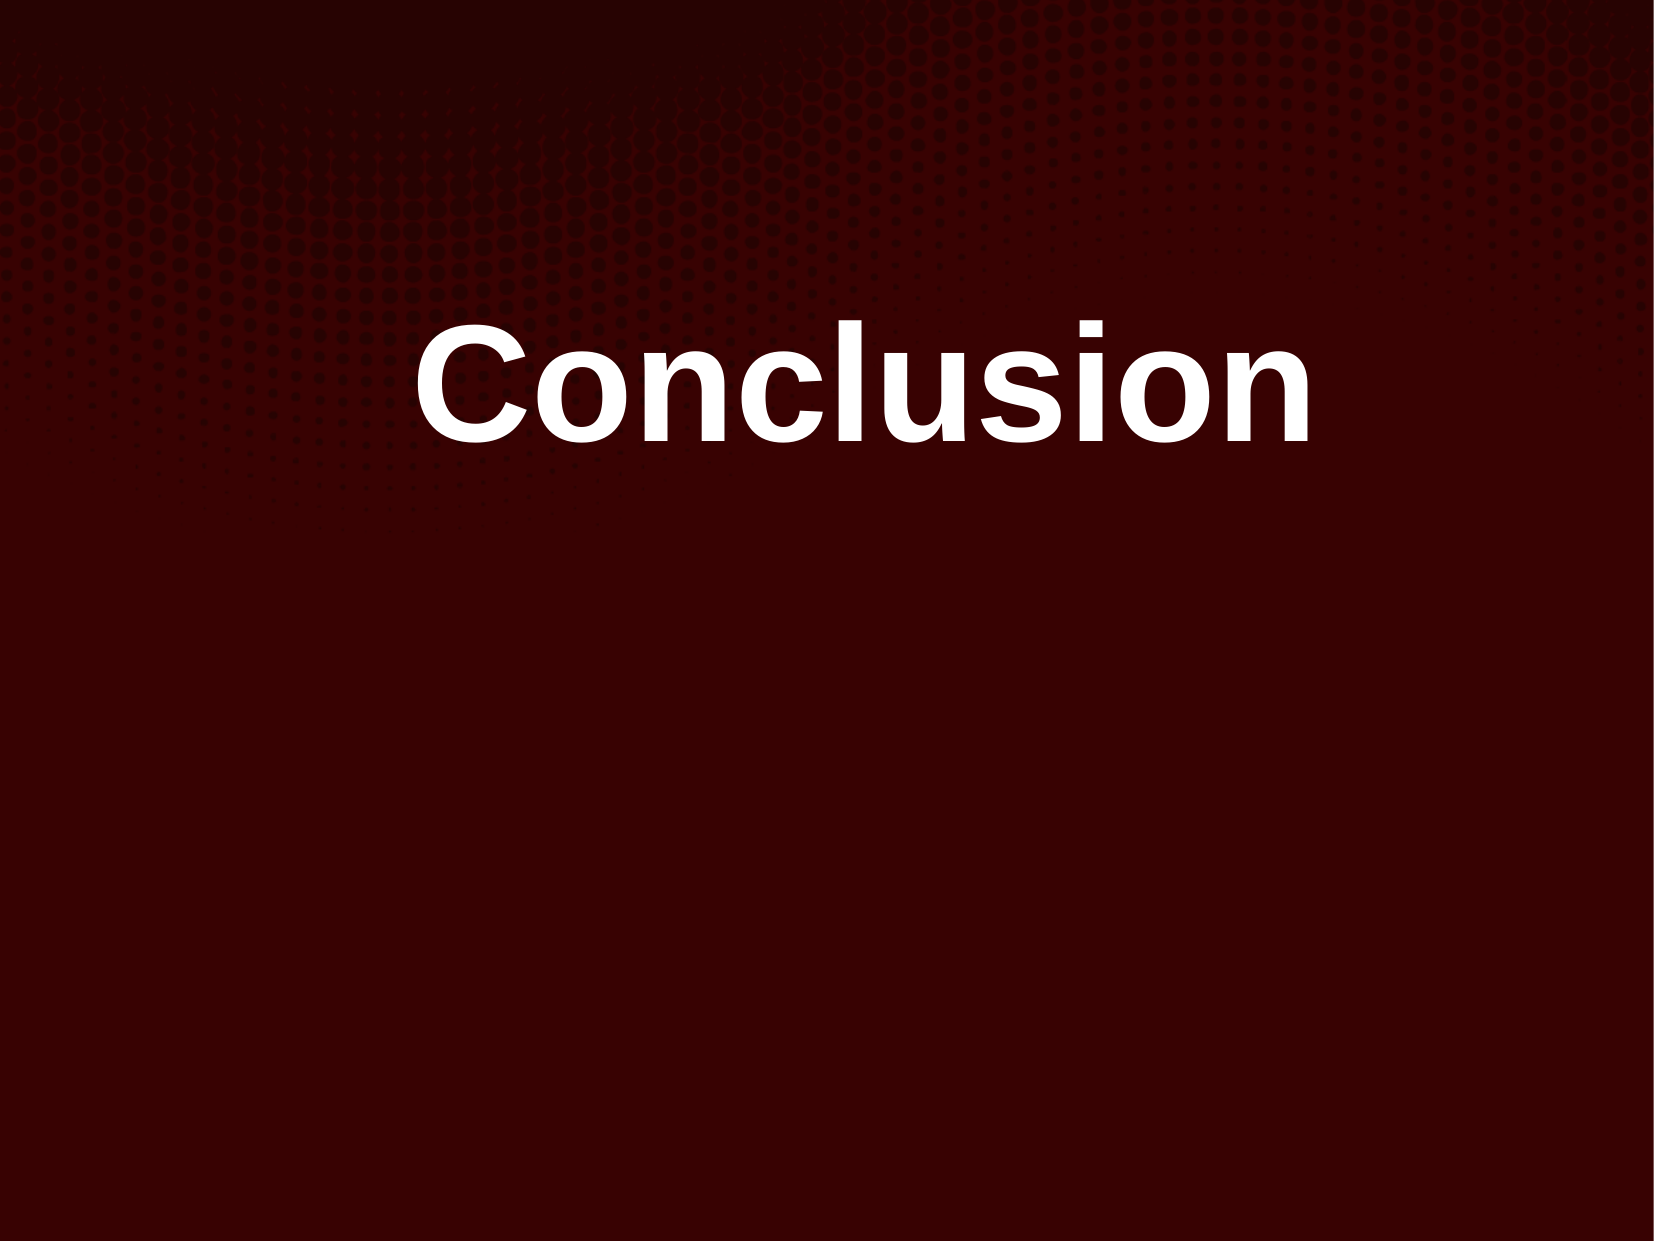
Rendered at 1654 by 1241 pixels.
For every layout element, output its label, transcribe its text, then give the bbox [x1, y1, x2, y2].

list Conclusion [82, 290, 1571, 1109]
picture [0, 0, 1654, 1241]
